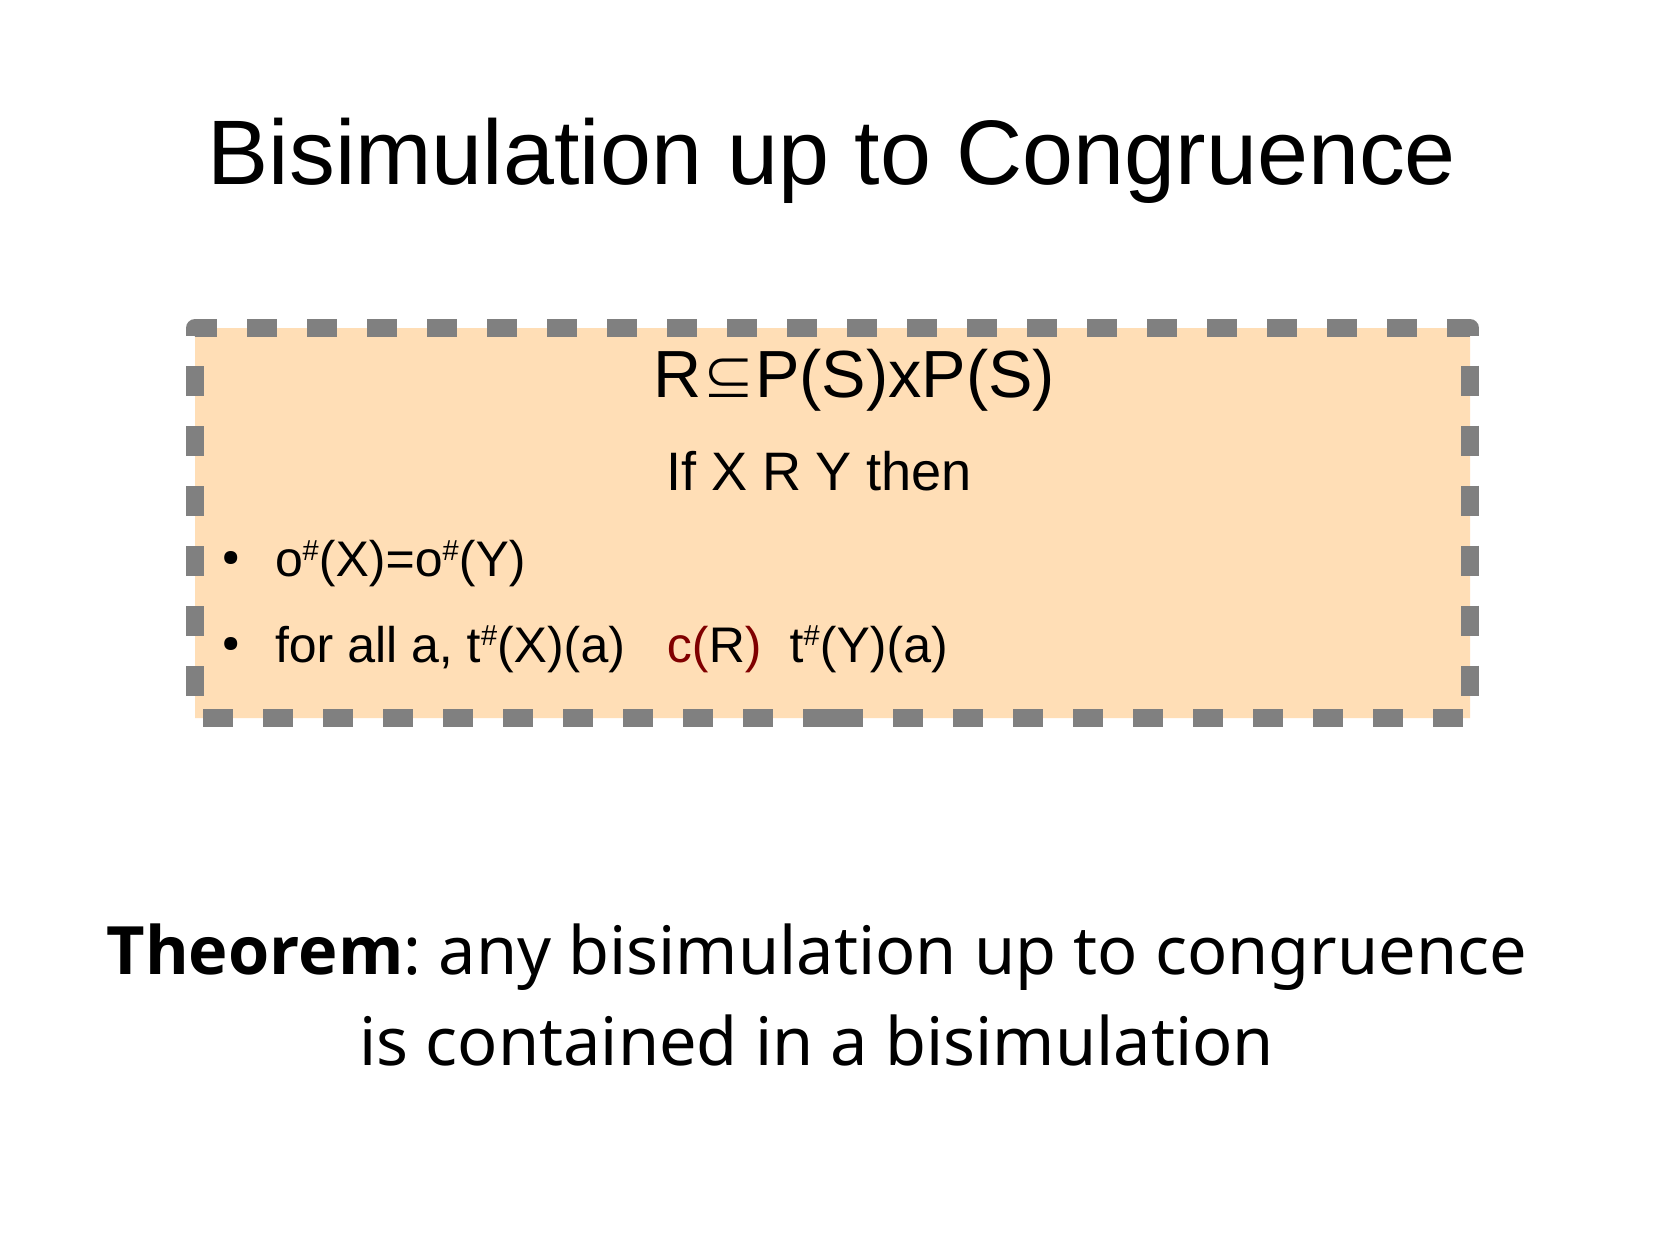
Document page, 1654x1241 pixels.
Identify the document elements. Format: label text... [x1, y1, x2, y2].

list RÍP(S)xP(S) If X R Y then o#(X)=o#(Y) for all a, t#(X)(a) c(R) t#(Y)(a) [204, 336, 1435, 728]
text_box [195, 328, 1471, 719]
list Theorem: any bisimulation up to congruence is contained in a bisimulation [89, 903, 1546, 1099]
title Bisimulation up to Congruence [88, 49, 1577, 257]
